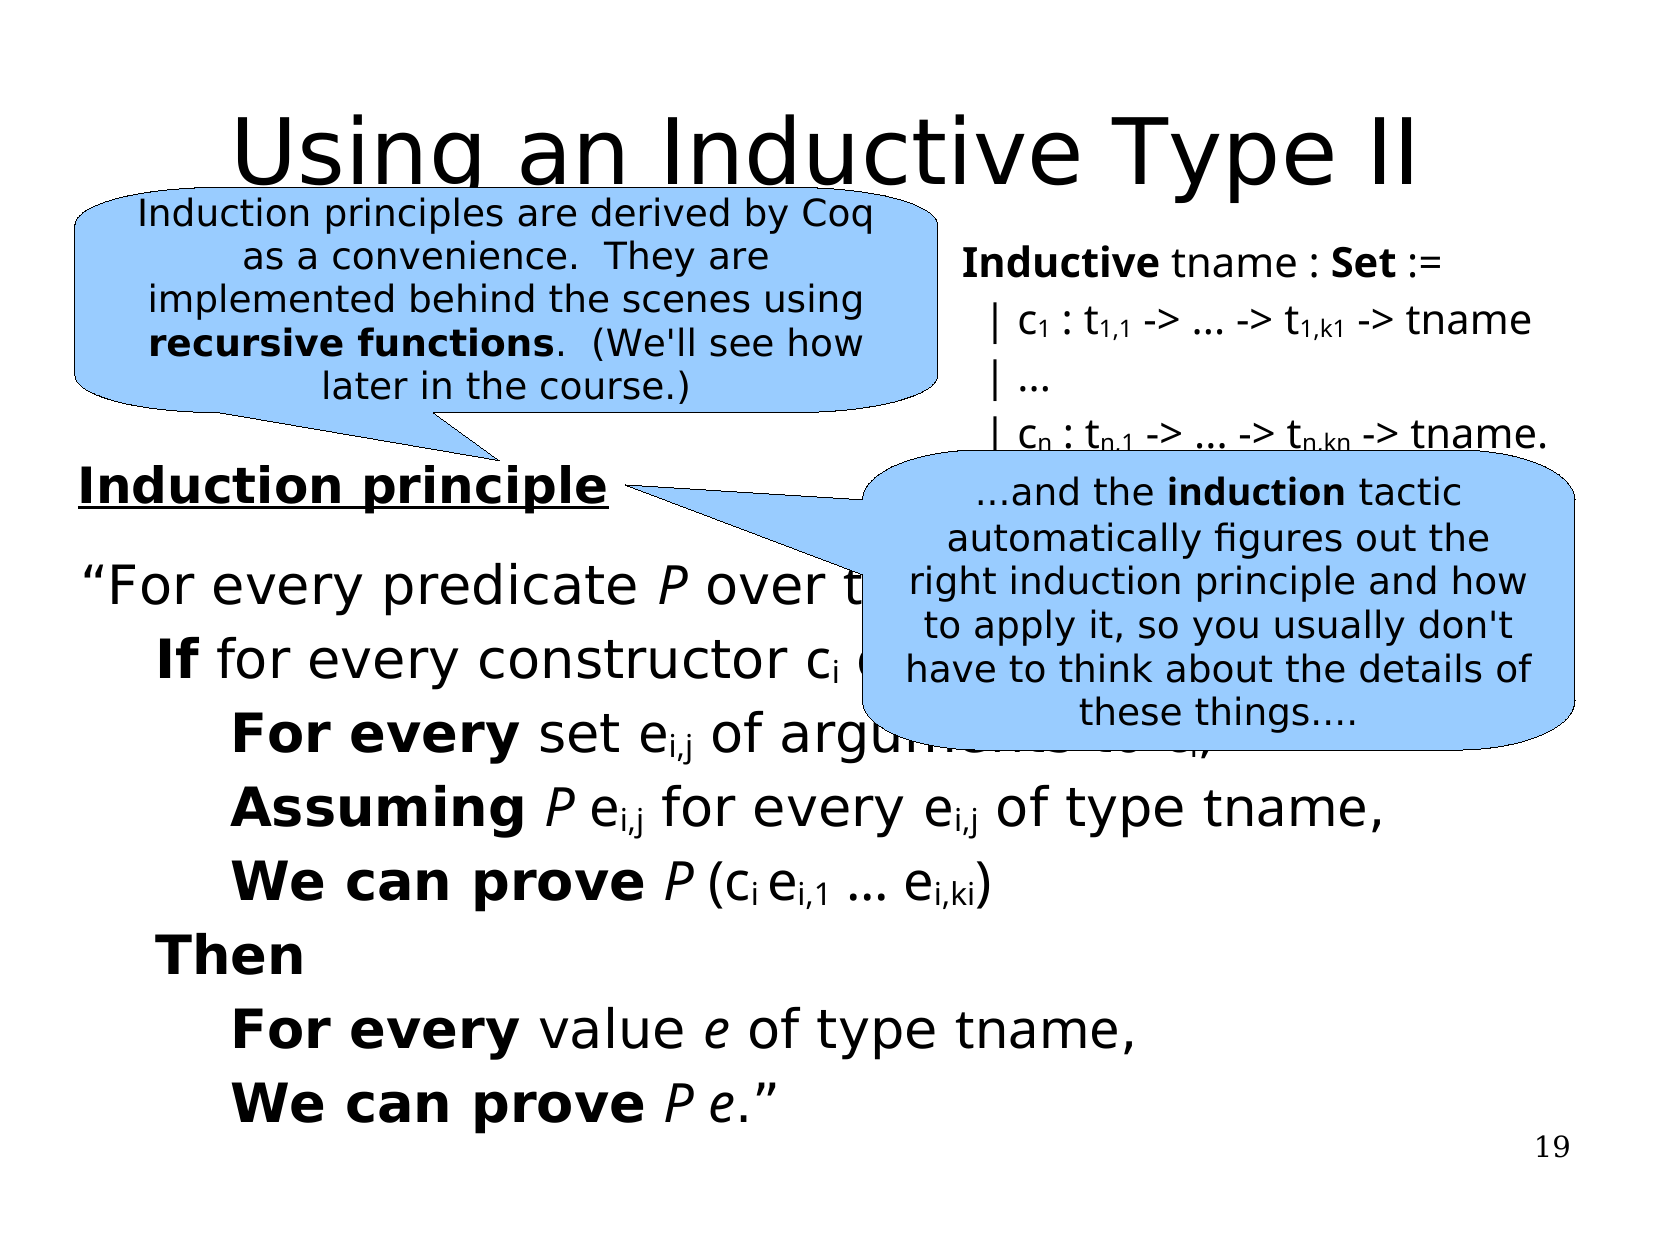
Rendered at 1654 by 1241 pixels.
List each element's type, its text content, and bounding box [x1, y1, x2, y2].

text_box Inductive tname : Set := | c1 : t1,1 -> ... -> t1,k1 -> tname | ... | cn : tn,1 -> ... -> tn,kn -> tname. [947, 225, 1576, 494]
text_box Induction principles are derived by Coq as a convenience. They are implemented behind the scenes using recursive functions. (We'll see how later in the course.) [74, 187, 938, 461]
text_box ...and the induction tactic automatically figures out the right induction principle and how to apply it, so you usually don't have to think about the details of these things.... [625, 450, 1576, 751]
title Using an Inductive Type II [82, 49, 1571, 257]
text_box “For every predicate P over tnames, If for every constructor ci of tname: For every set ei,j of arguments to ci, Assuming P ei,j for every ei,j of type tname, We can prove P (ci ei,1 ... ei,ki) Then For every value e of type tname, We can prove P e.” [65, 539, 1613, 1241]
text_box Induction principle [63, 449, 926, 523]
